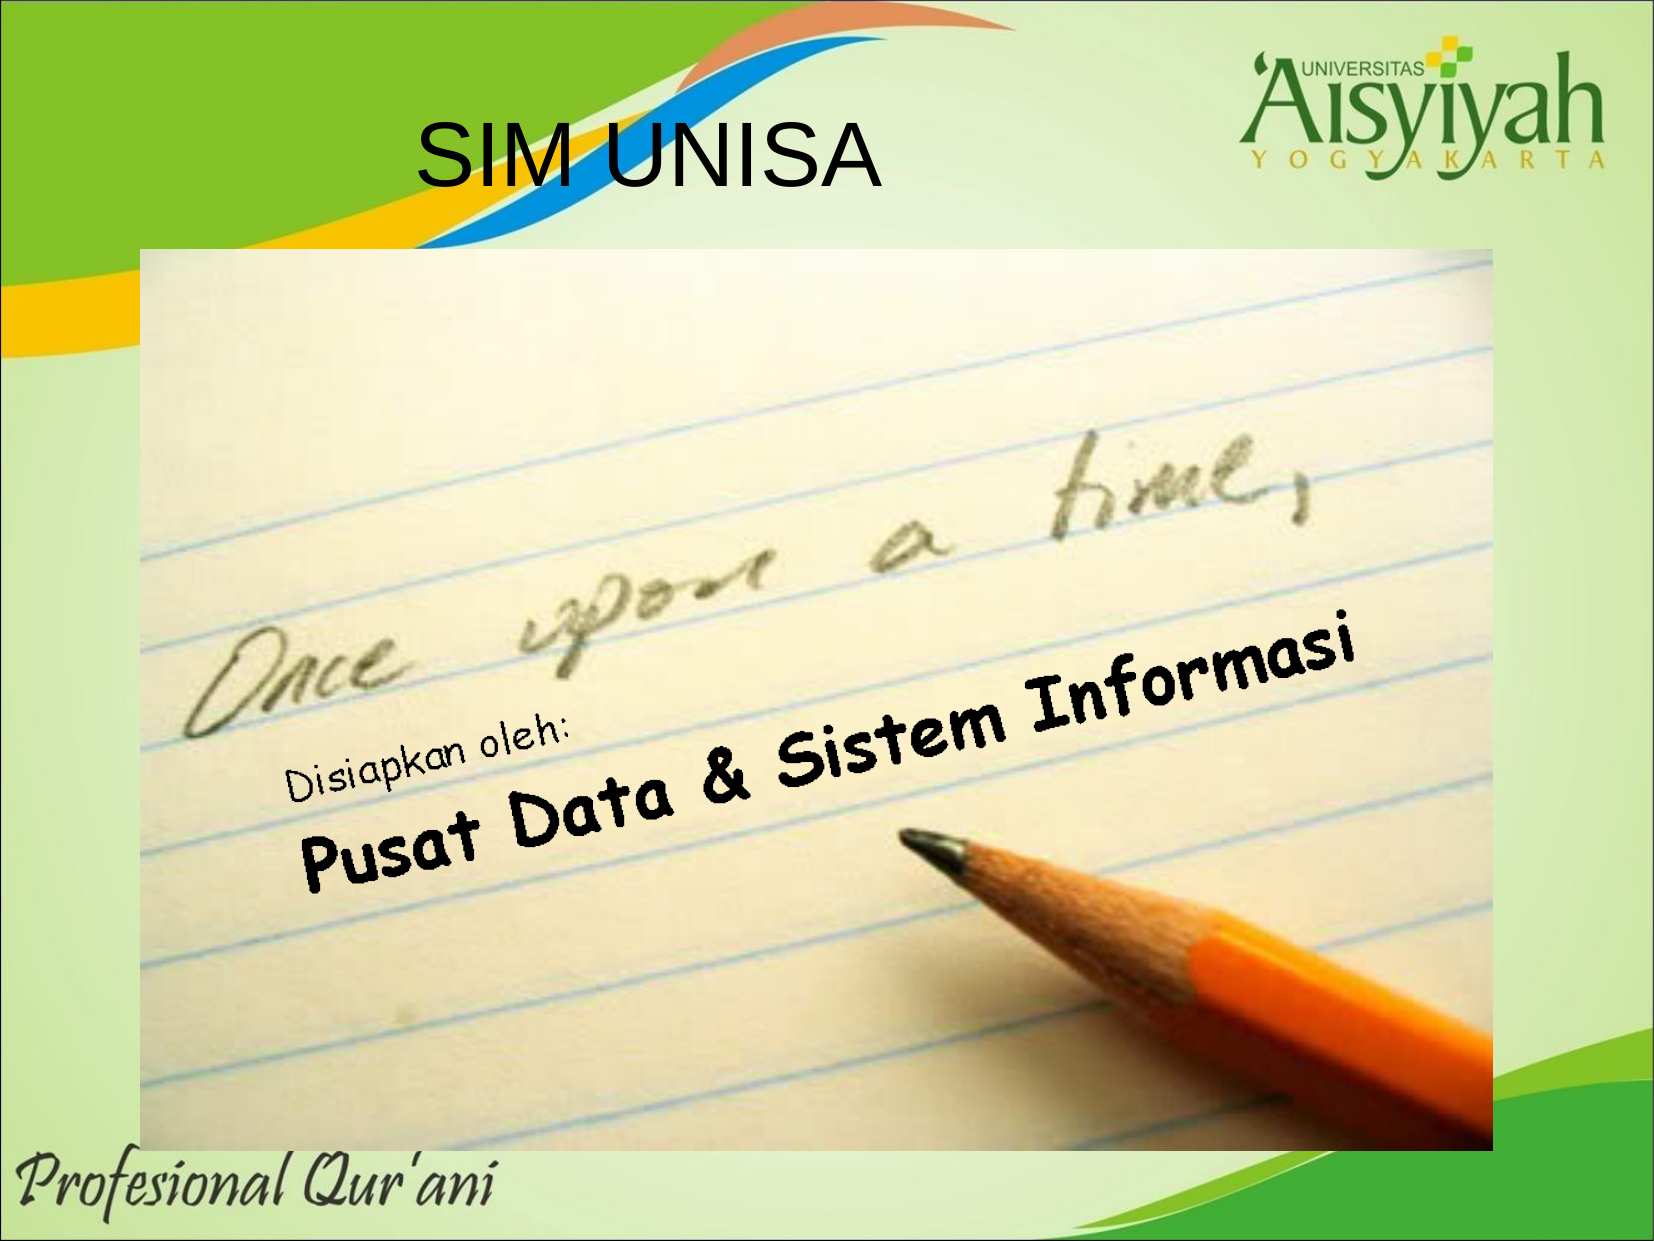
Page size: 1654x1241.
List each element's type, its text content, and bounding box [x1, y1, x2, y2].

text_box SIM UNISA [82, 49, 1216, 257]
picture [0, 0, 1654, 1241]
